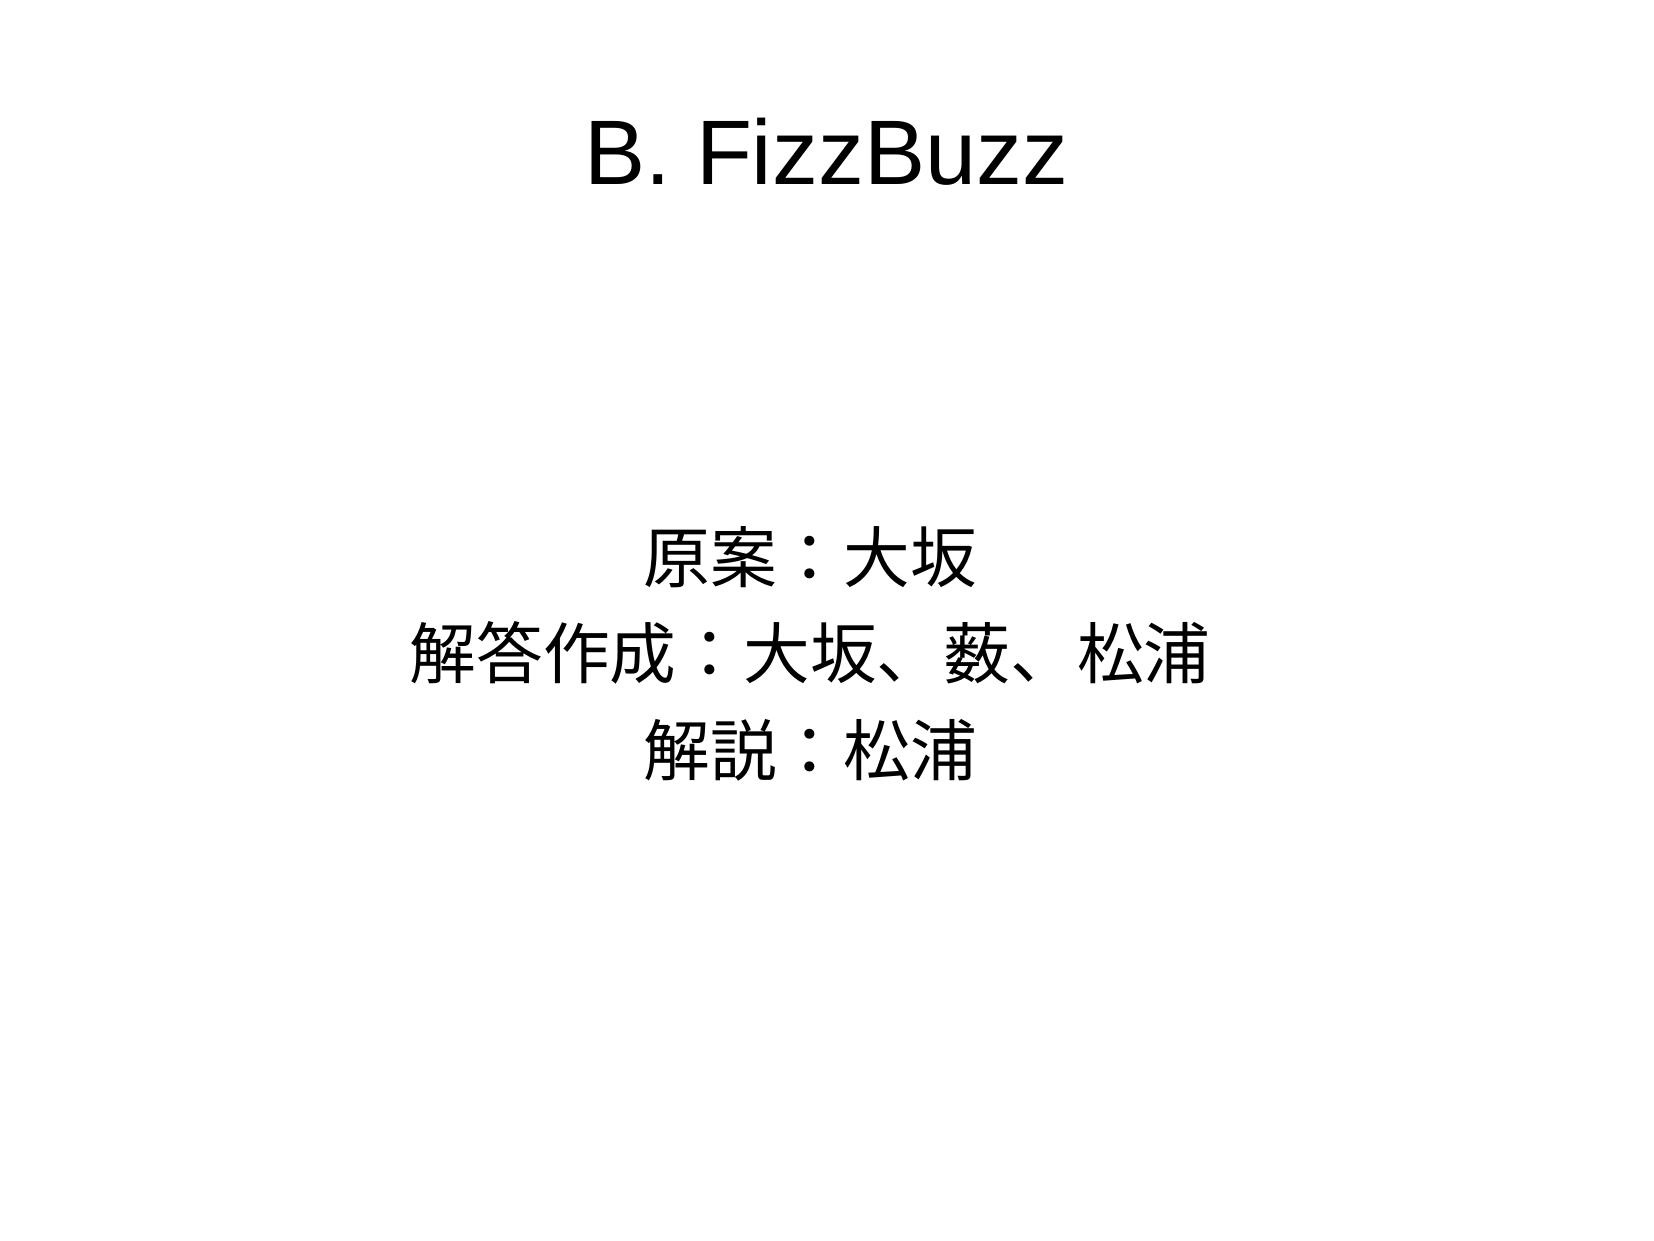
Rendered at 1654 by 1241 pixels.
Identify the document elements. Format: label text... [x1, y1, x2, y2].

title B. FizzBuzz [82, 49, 1571, 257]
subtitle 原案：大坂 解答作成：大坂、薮、松浦 解説：松浦 [82, 290, 1538, 1010]
